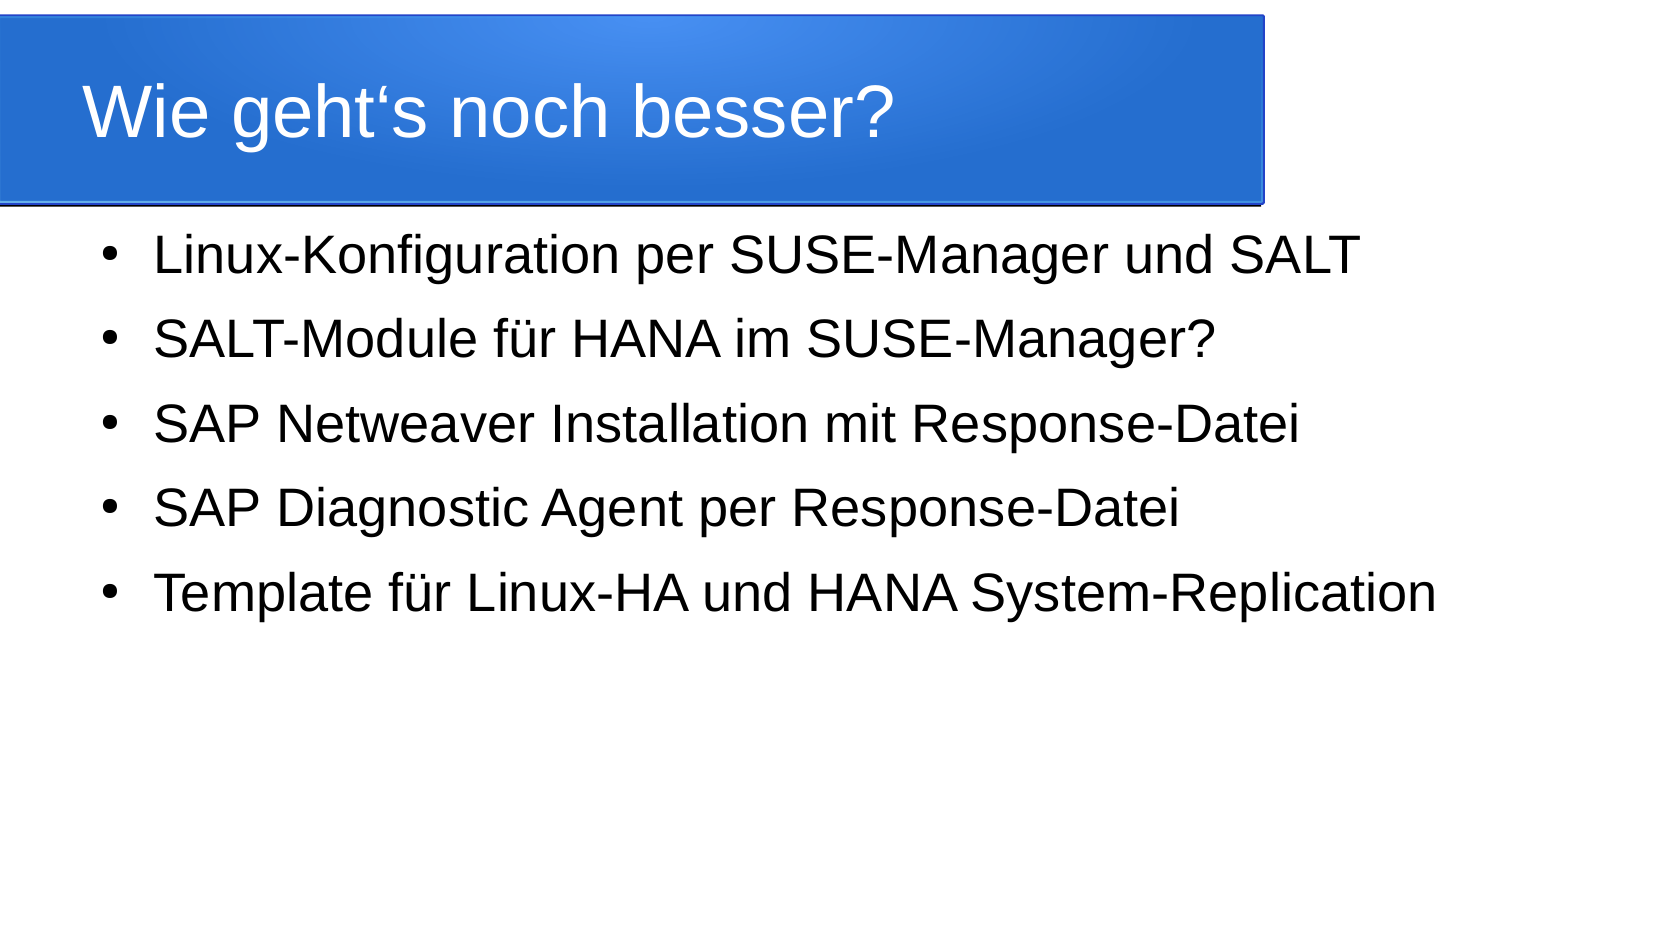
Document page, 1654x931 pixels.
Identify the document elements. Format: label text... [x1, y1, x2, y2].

title Wie geht‘s noch besser? [82, 35, 1235, 189]
list Linux-Konfiguration per SUSE-Manager und SALT SALT-Module für HANA im SUSE-Manager? SAP Netweaver Installation mit Response-Datei SAP Diagnostic Agent per Response-Datei Template für Linux-HA und HANA System-Replication [82, 224, 1571, 764]
